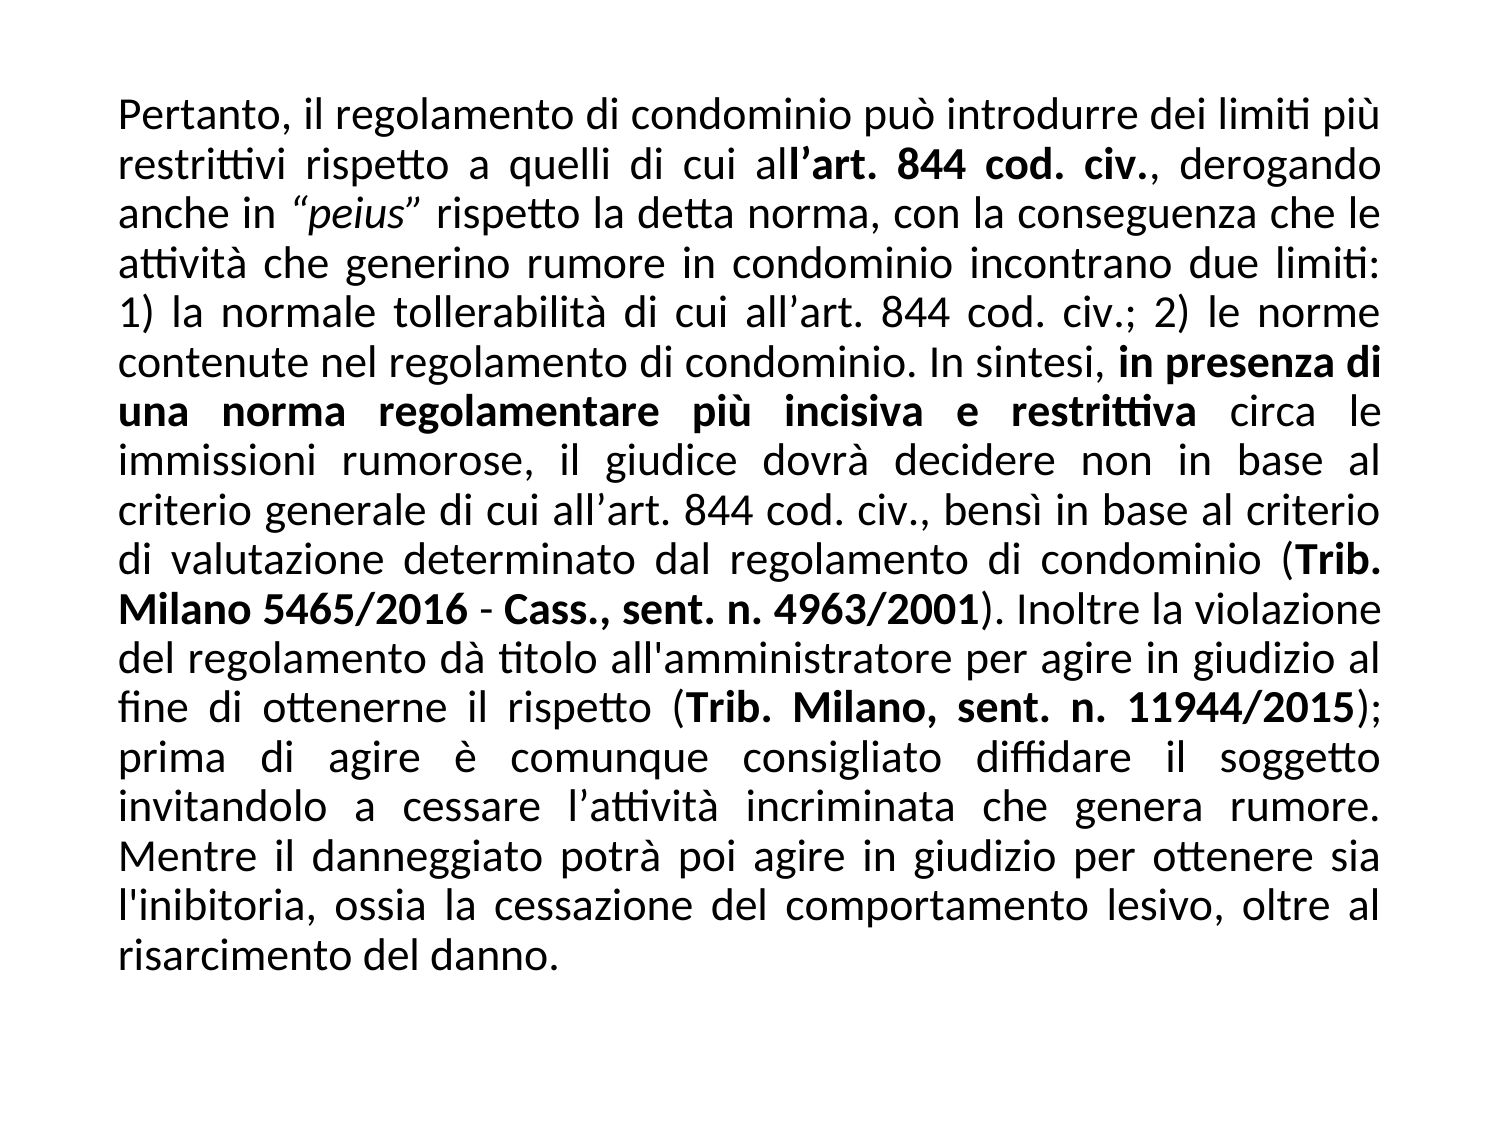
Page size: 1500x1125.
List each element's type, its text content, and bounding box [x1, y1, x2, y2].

list Pertanto, il regolamento di condominio può introdurre dei limiti più restrittivi rispetto a quelli di cui all’art. 844 cod. civ., derogando anche in “peius” rispetto la detta norma, con la conseguenza che le attività che generino rumore in condominio incontrano due limiti: 1) la normale tollerabilità di cui all’art. 844 cod. civ.; 2) le norme contenute nel regolamento di condominio. In sintesi, in presenza di una norma regolamentare più incisiva e restrittiva circa le immissioni rumorose, il giudice dovrà decidere non in base al criterio generale di cui all’art. 844 cod. civ., bensì in base al criterio di valutazione determinato dal regolamento di condominio (Trib. Milano 5465/2016 - Cass., sent. n. 4963/2001). Inoltre la violazione del regolamento dà titolo all'amministratore per agire in giudizio al fine di ottenerne il rispetto (Trib. Milano, sent. n. 11944/2015); prima di agire è comunque consigliato diffidare il soggetto invitandolo a cessare l’attività incriminata che genera rumore. Mentre il danneggiato potrà poi agire in giudizio per ottenere sia l'inibitoria, ossia la cessazione del comportamento lesivo, oltre al risarcimento del danno. [103, 82, 1397, 1014]
